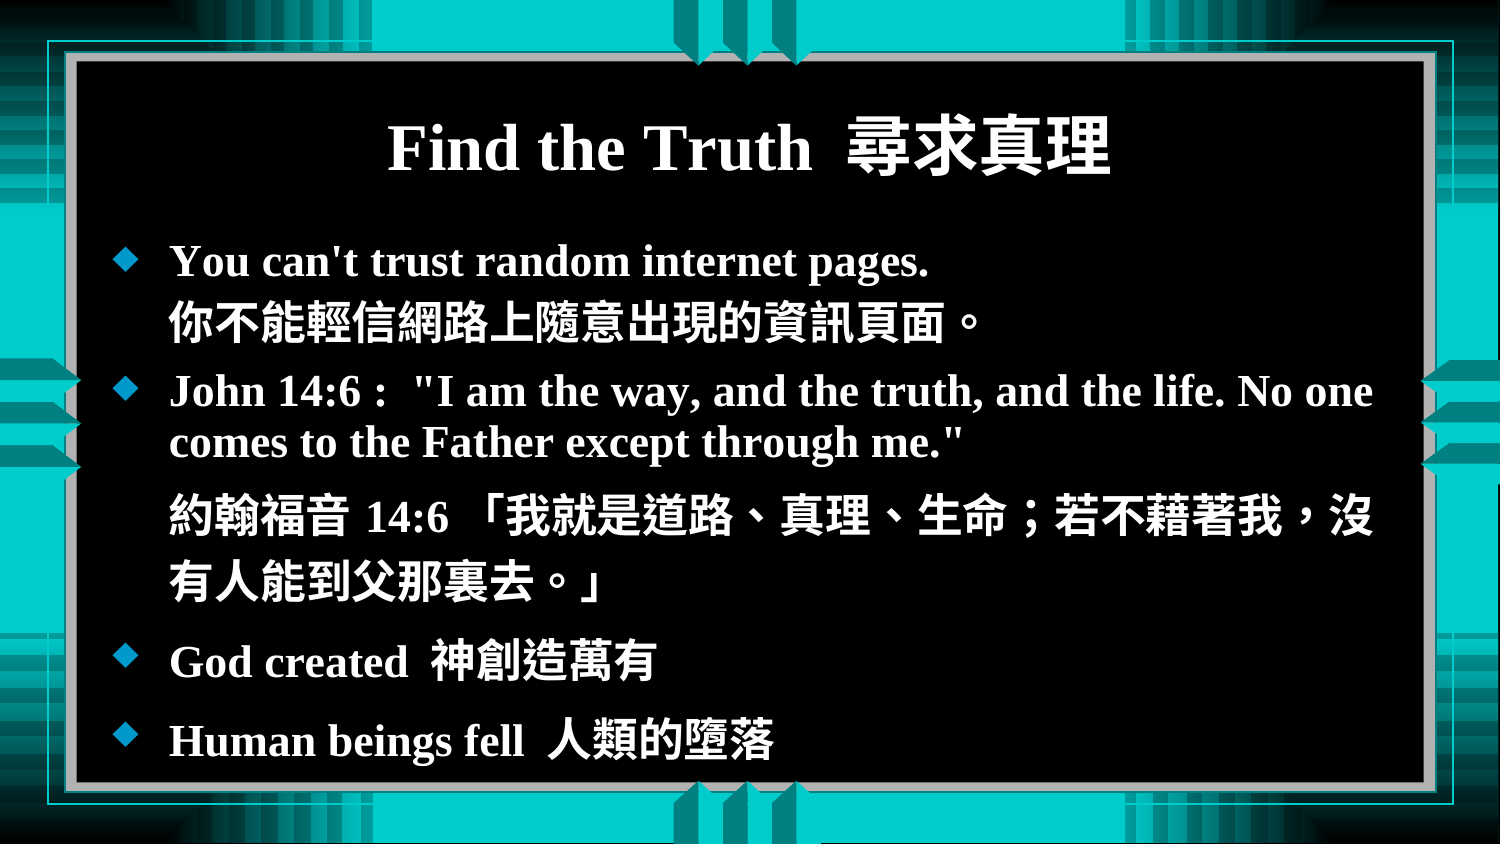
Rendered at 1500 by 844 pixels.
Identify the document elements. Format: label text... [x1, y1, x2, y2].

title Find the Truth 尋求真理 [112, 70, 1388, 212]
list You can't trust random internet pages. 你不能輕信網路上隨意出現的資訊頁面。 John 14:6 : "I am the way, and the truth, and the life. No one comes to the Father except through me." 約翰福音14:6「我就是道路、真理、生命；若不藉著我，沒有人能到父那裏去。」 God created 神創造萬有 Human beings fell 人類的墮落 [112, 236, 1388, 844]
